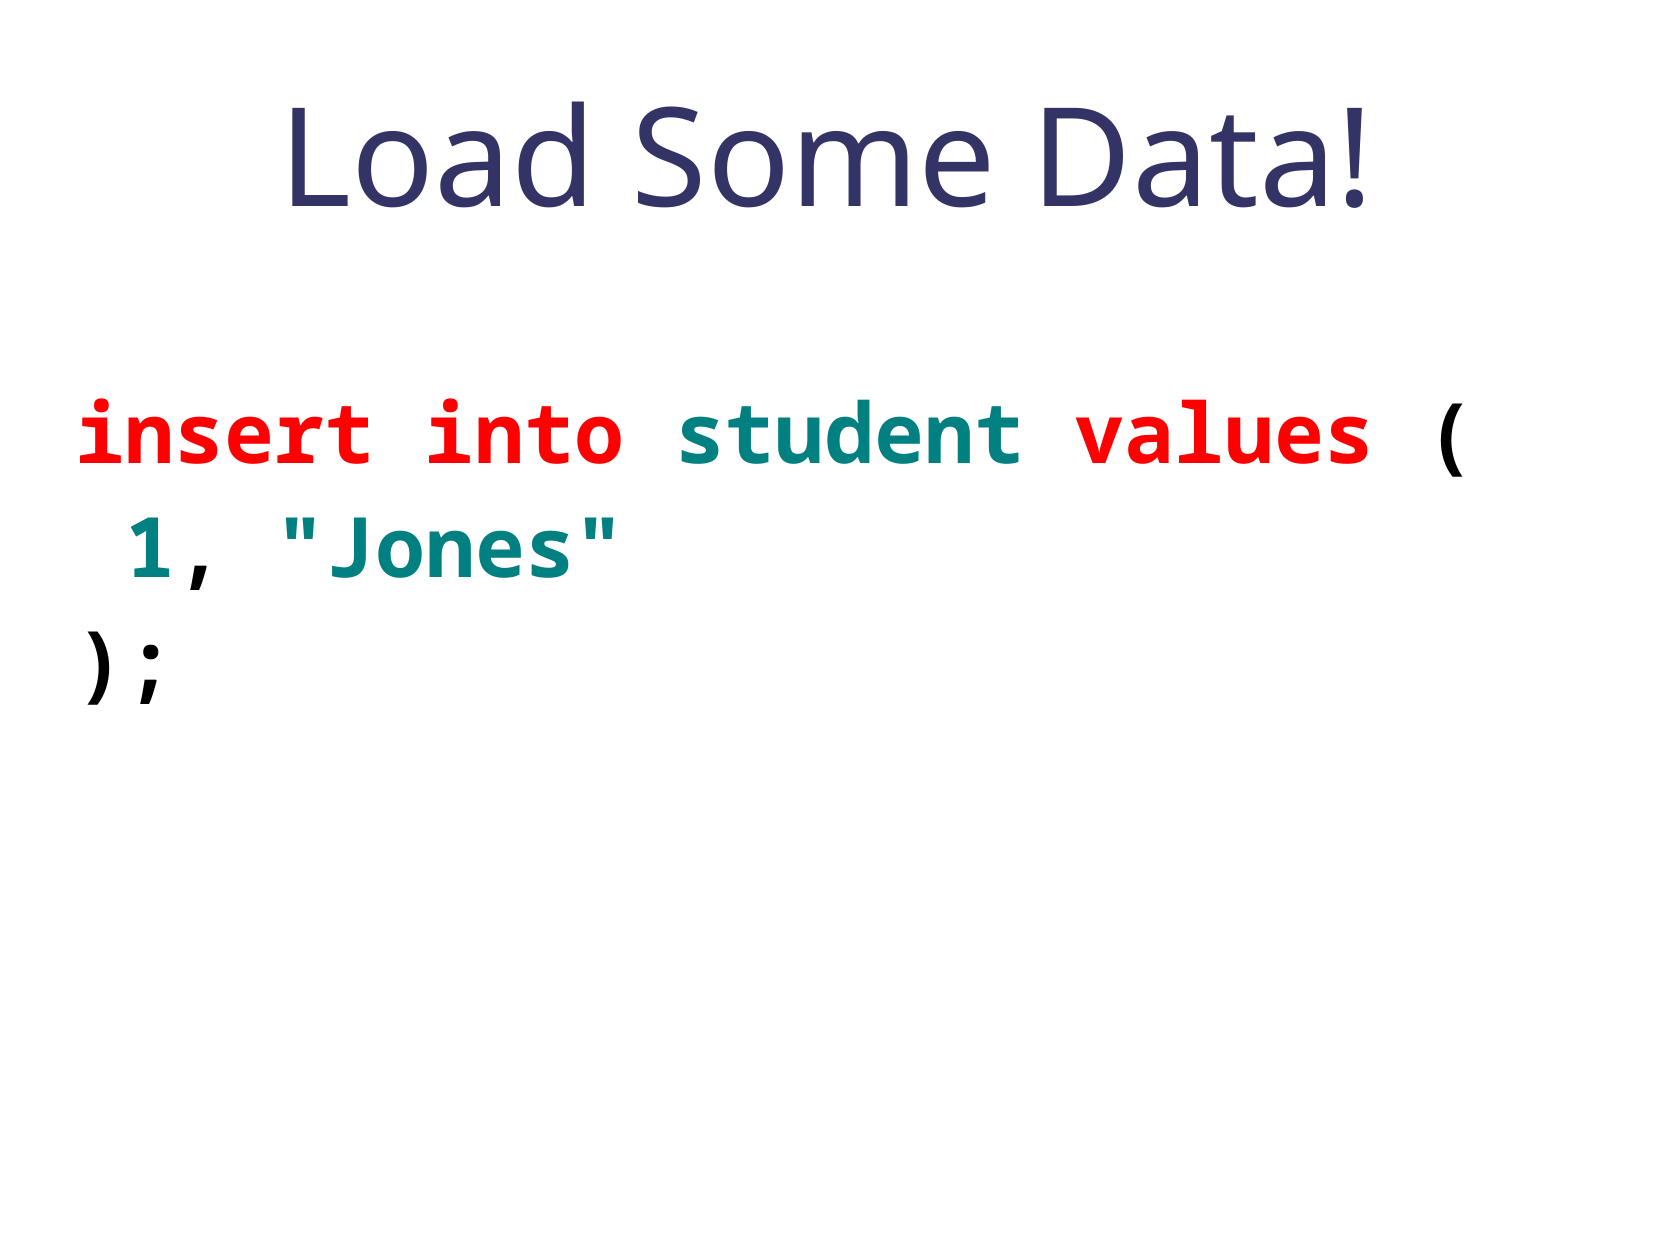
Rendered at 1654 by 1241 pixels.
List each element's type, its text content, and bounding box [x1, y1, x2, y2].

title Load Some Data! [82, 56, 1571, 250]
text_box insert into student values ( 1, "Jones" ); [75, 375, 1654, 664]
